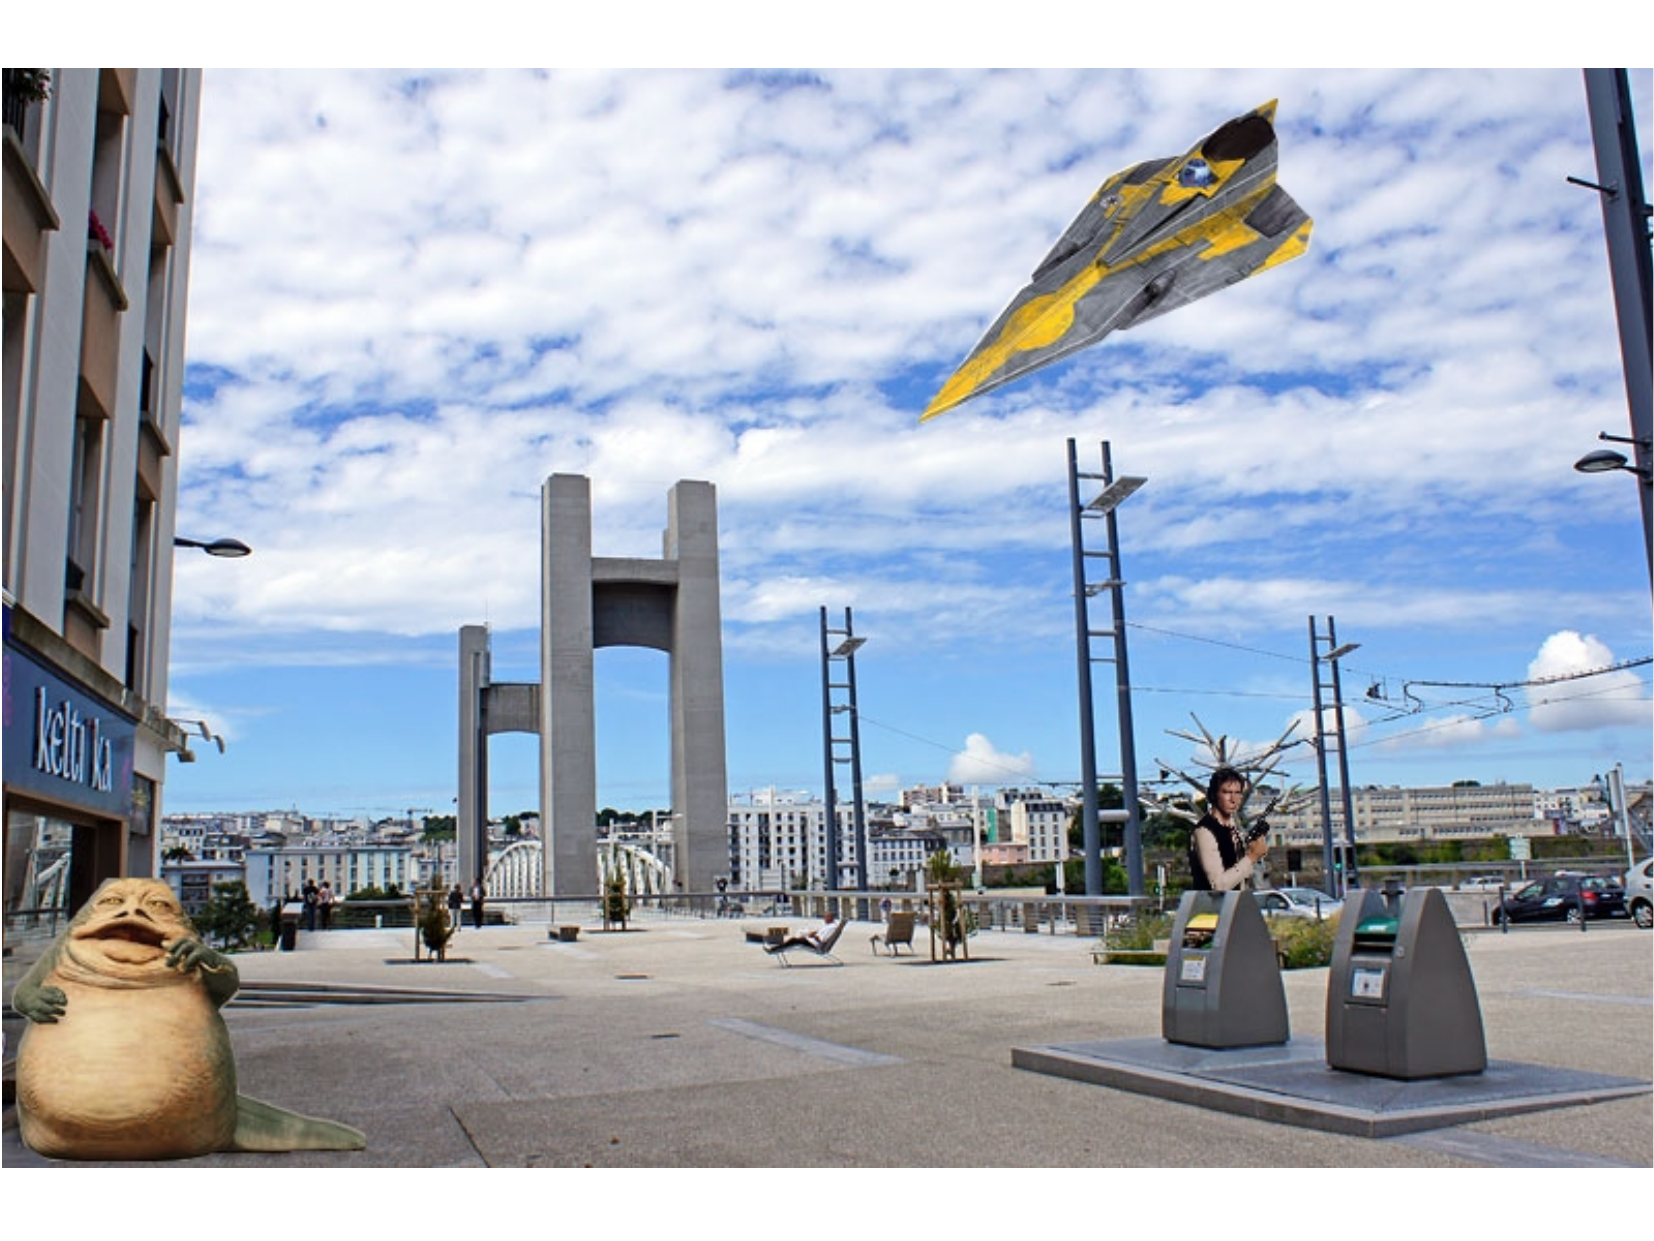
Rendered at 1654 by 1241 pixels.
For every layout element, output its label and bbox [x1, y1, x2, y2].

picture [2, 68, 1654, 1168]
